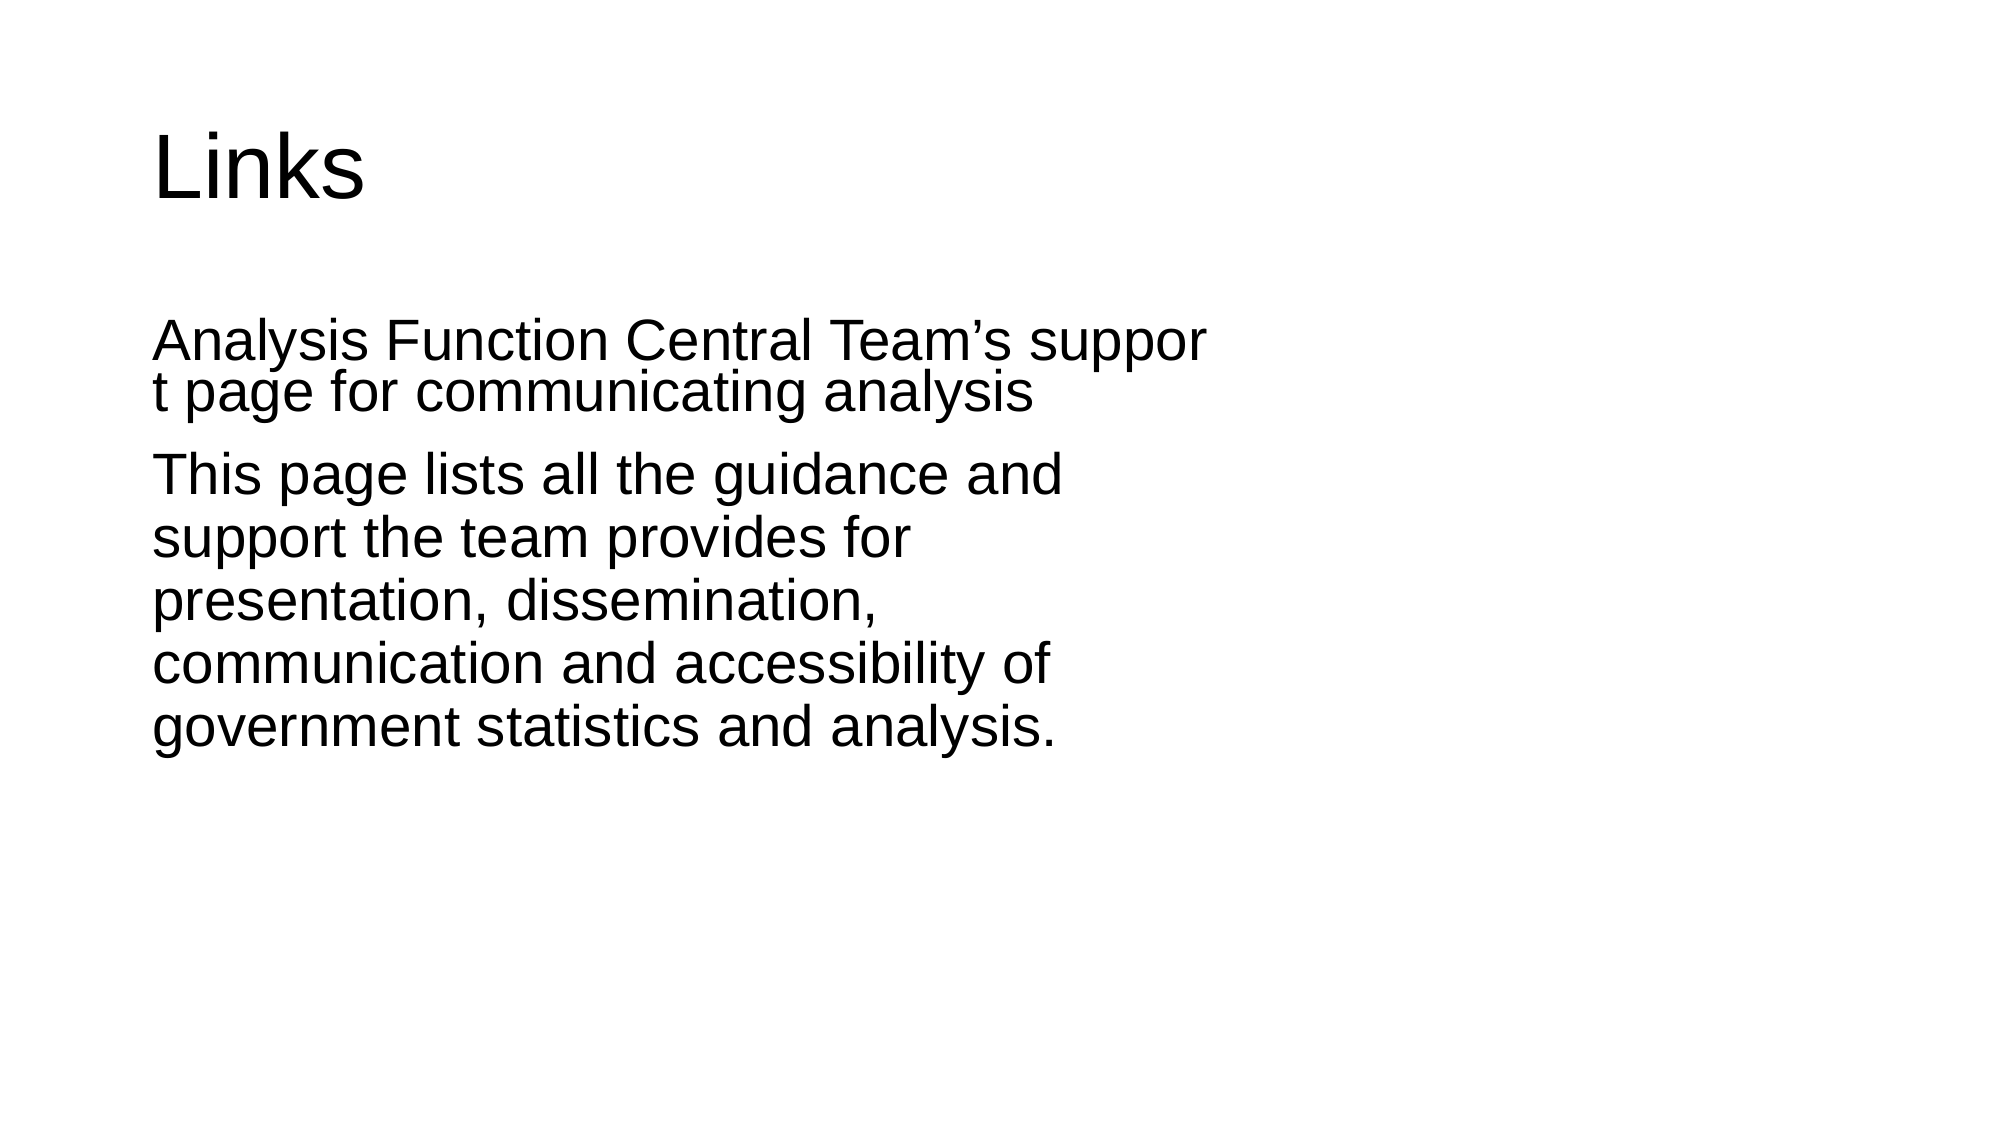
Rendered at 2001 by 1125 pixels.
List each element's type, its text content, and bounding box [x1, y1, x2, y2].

title Links [137, 59, 1863, 278]
list Analysis Function Central Team’s support page for communicating analysis This page lists all the guidance and support the team provides for presentation, dissemination, communication and accessibility of government statistics and analysis. [137, 303, 1234, 1017]
